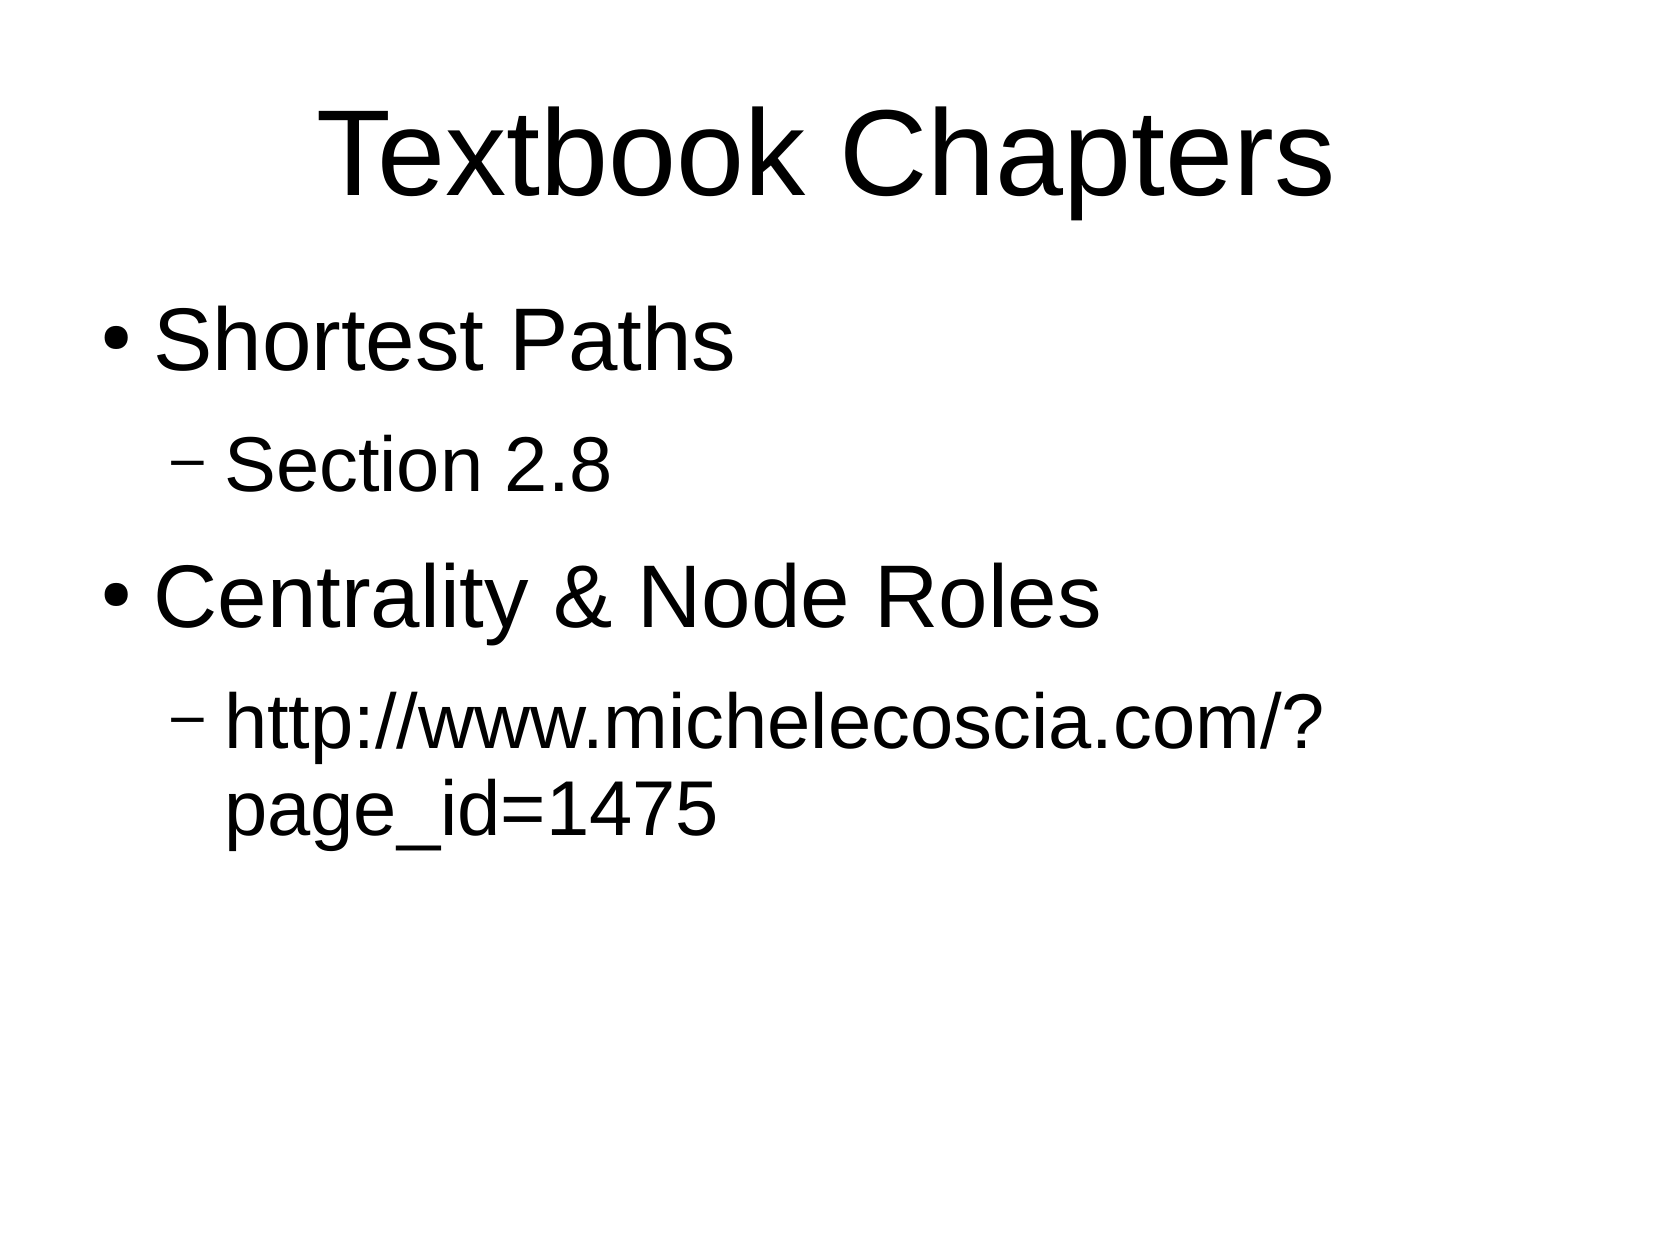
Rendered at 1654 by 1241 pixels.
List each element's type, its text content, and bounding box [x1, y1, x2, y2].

title Textbook Chapters [82, 49, 1571, 257]
list Shortest Paths Section 2.8 Centrality & Node Roles http://www.michelecoscia.com/?page_id=1475 [82, 290, 1571, 1010]
